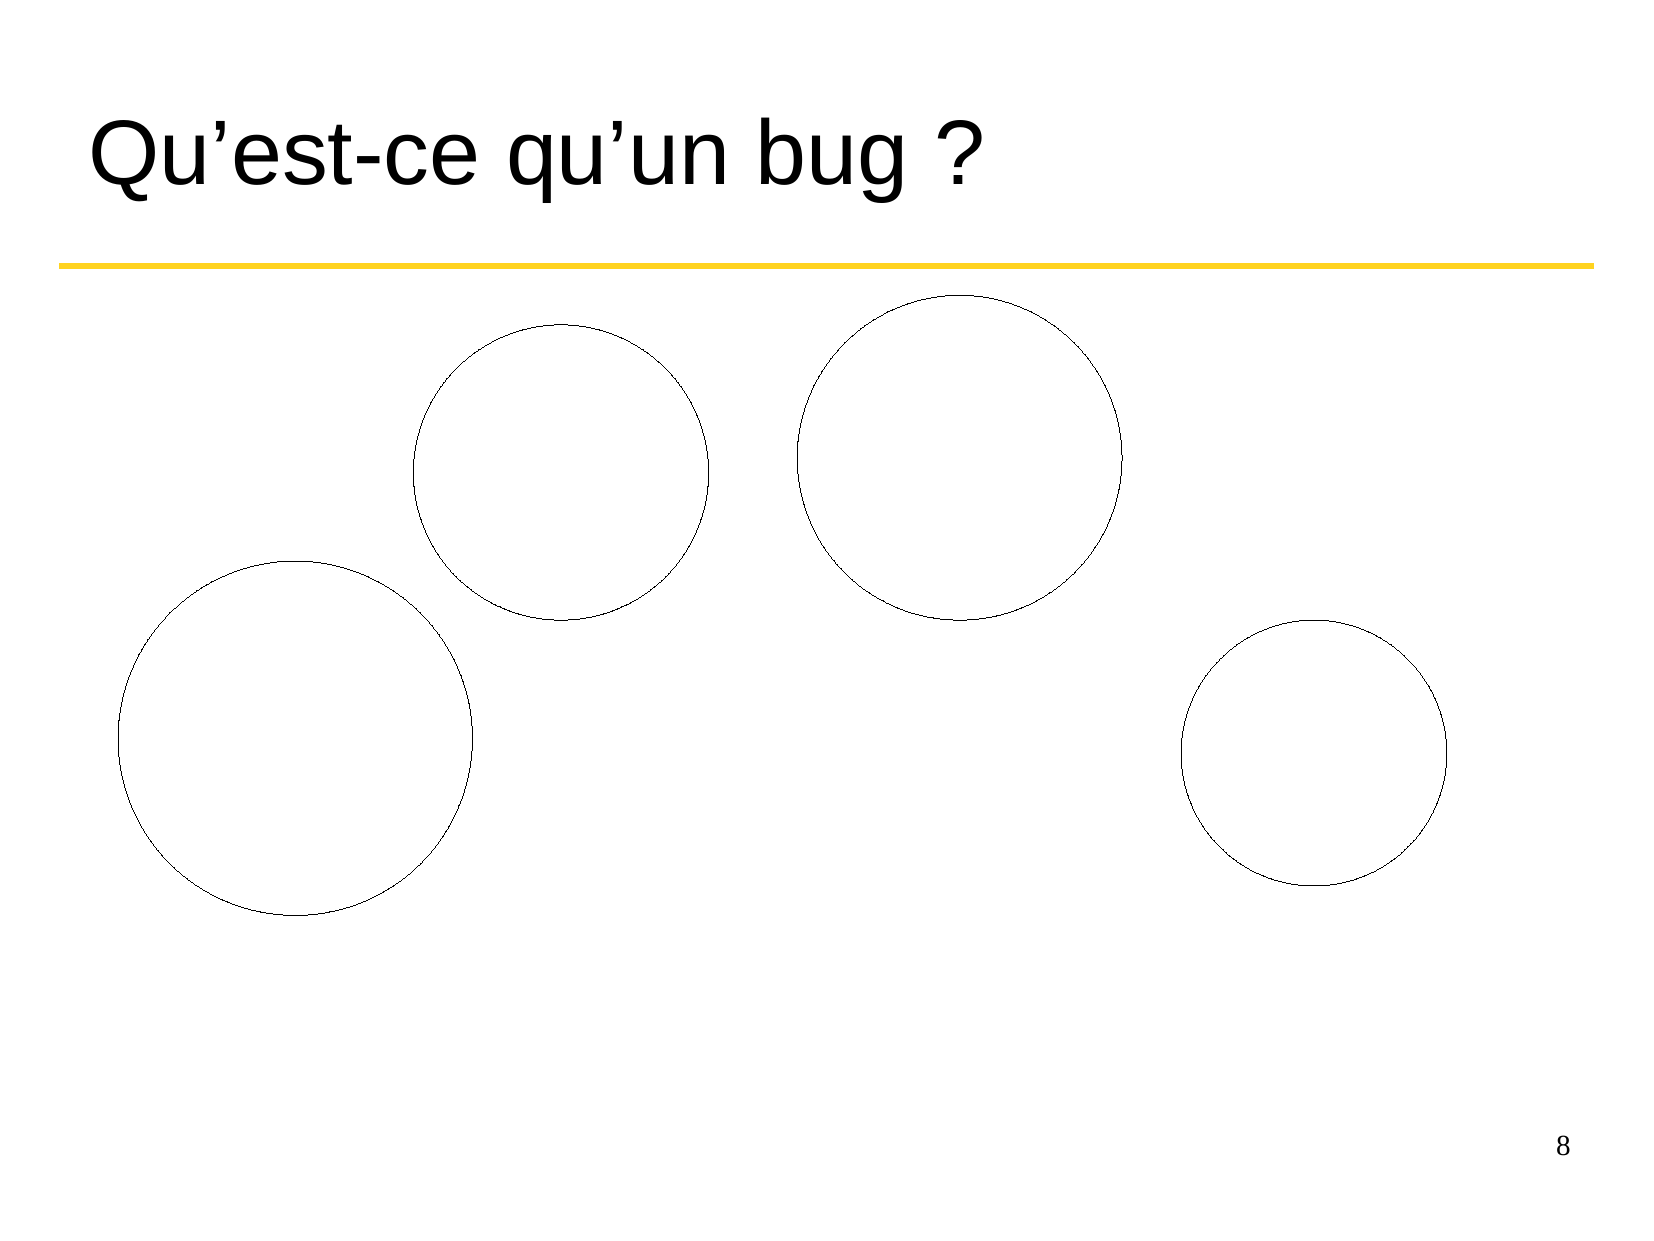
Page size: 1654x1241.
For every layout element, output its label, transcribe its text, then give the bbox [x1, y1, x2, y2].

title Qu’est-ce qu’un bug ? [88, 49, 1571, 257]
